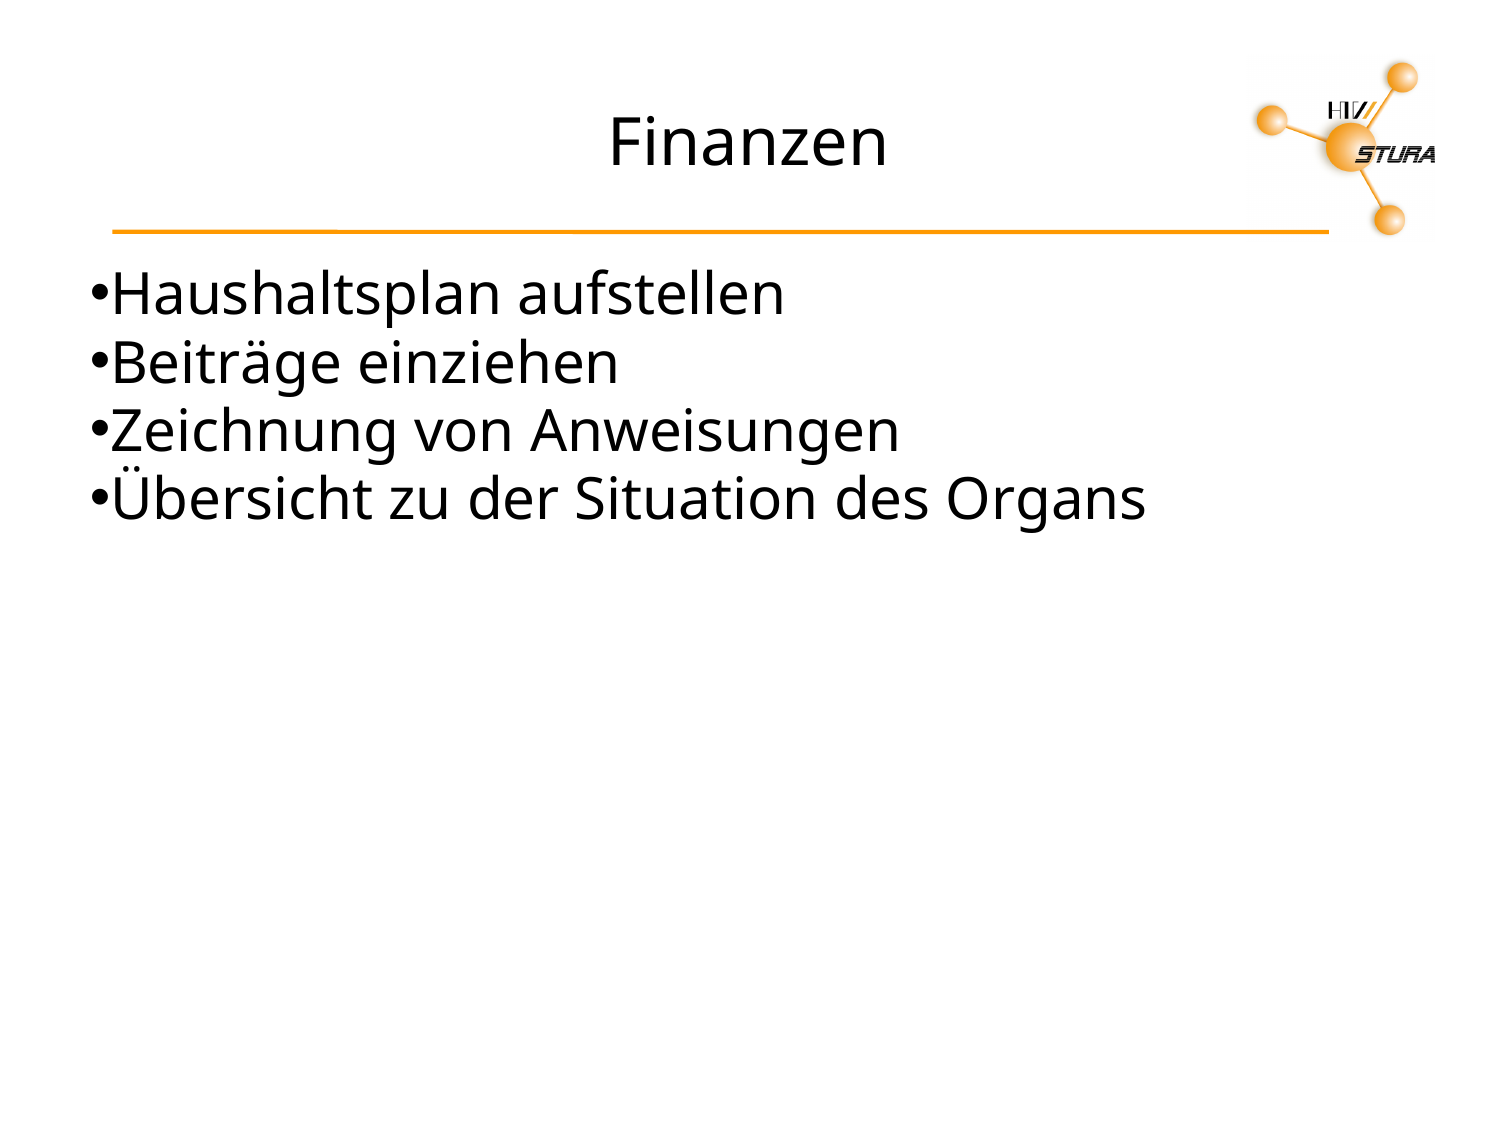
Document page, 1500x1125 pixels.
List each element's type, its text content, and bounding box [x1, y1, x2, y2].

list Haushaltsplan aufstellen Beiträge einziehen Zeichnung von Anweisungen Übersicht zu der Situation des Organs [75, 262, 1426, 929]
title Finanzen [74, 45, 1424, 233]
